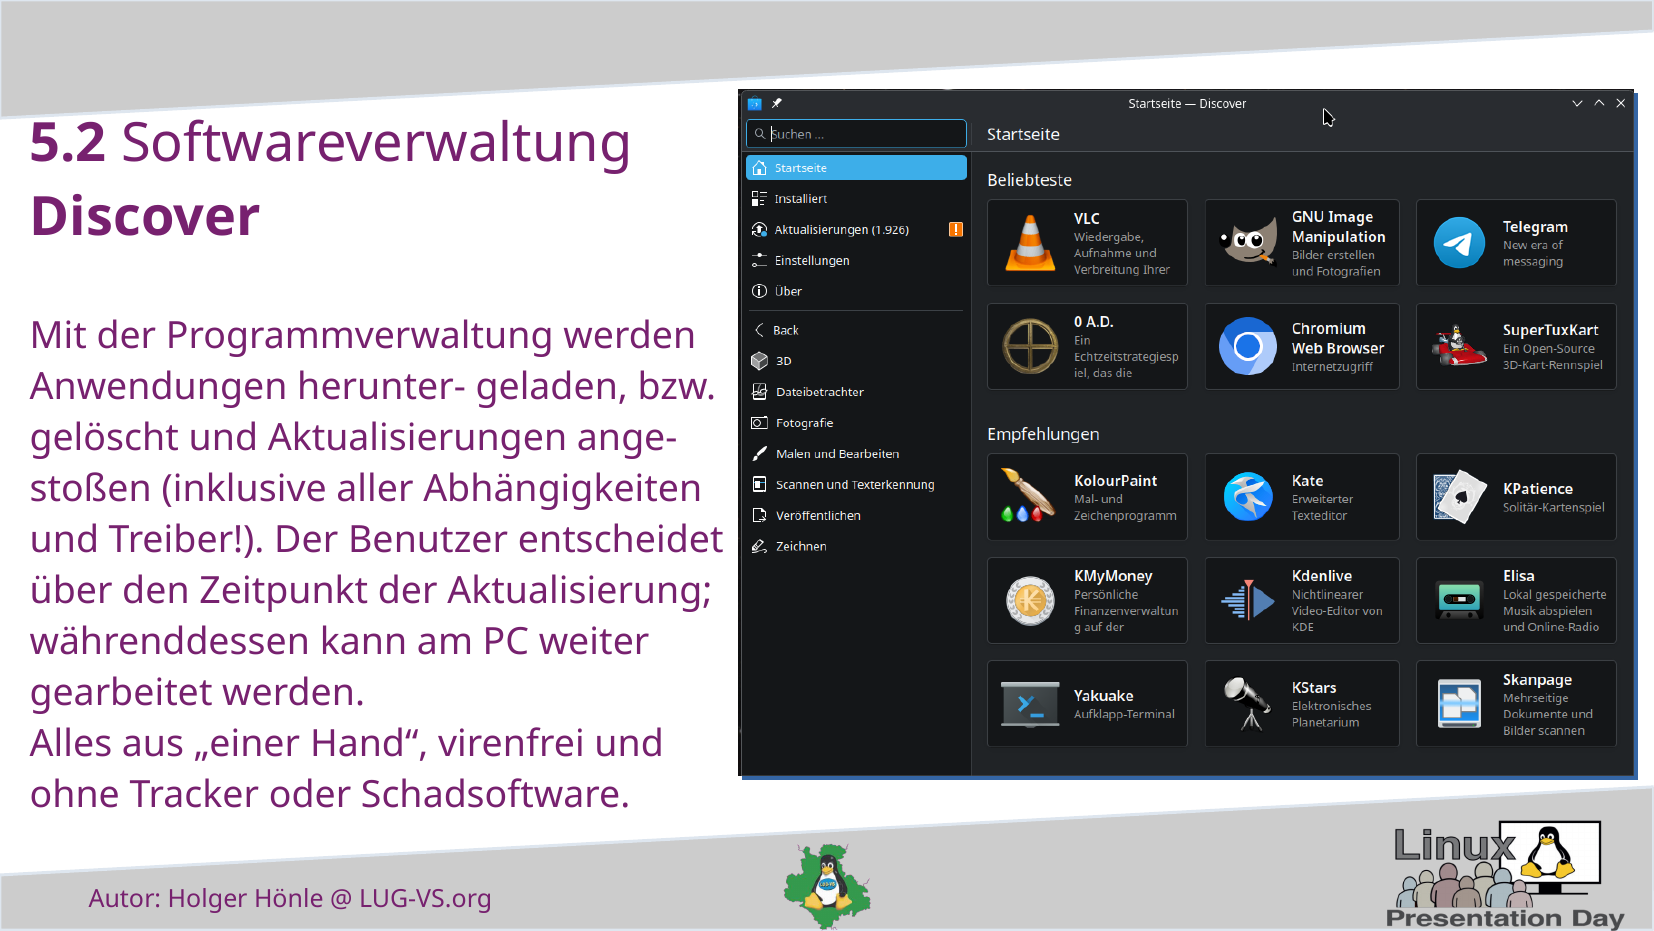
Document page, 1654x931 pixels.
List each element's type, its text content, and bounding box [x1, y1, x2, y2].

picture [781, 841, 873, 931]
subtitle 5.2 Softwareverwaltung Discover Mit der Programmverwaltung werden Anwendungen herunter- geladen, bzw. gelöscht und Aktualisierungen ange-stoßen (inklusive aller Abhängigkeiten und Treiber!). Der Benutzer entscheidet über den Zeitpunkt der Aktualisierung; währenddessen kann am PC weiter gearbeitet werden. Alles aus „einer Hand“, virenfrei und ohne Tracker oder Schadsoftware. [29, 29, 739, 876]
picture [738, 89, 1634, 776]
picture [1387, 820, 1625, 931]
